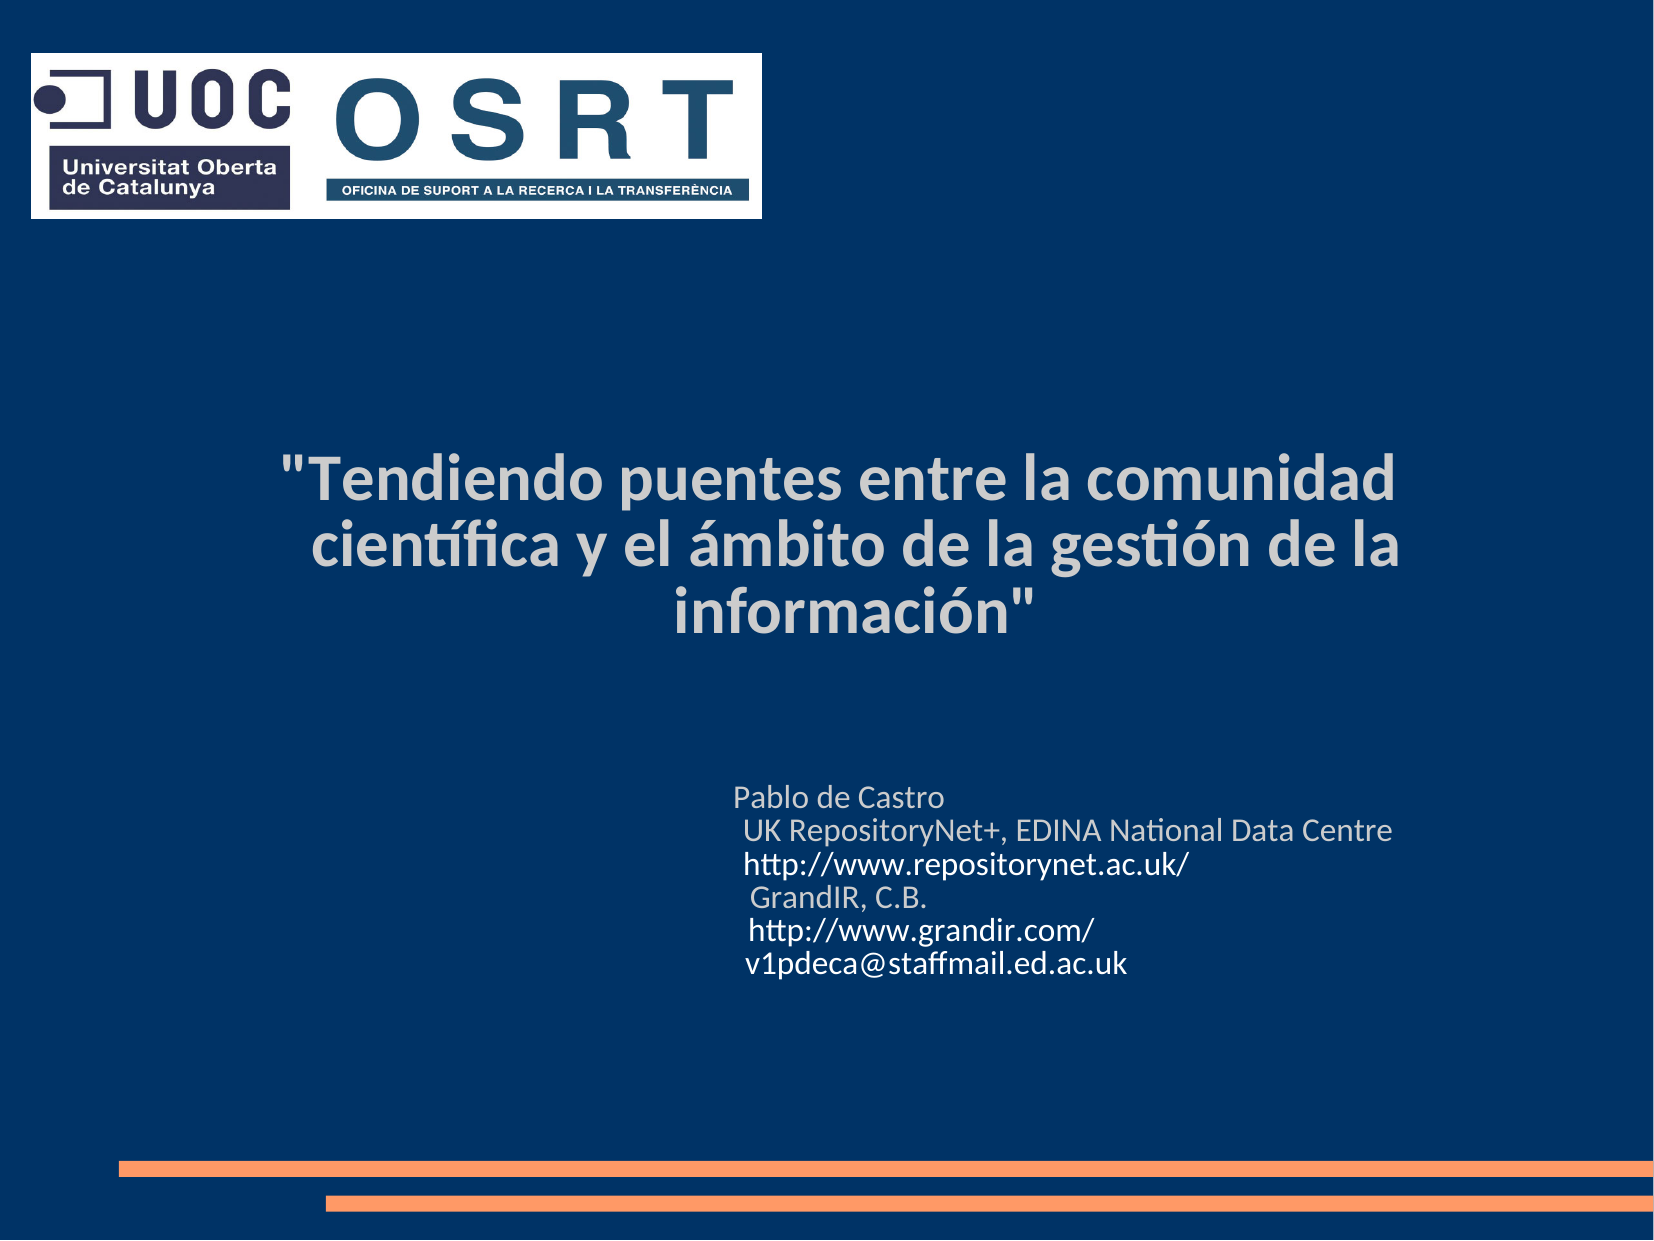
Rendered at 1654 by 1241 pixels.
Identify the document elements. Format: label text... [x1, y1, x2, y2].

picture [31, 53, 762, 219]
subtitle "Tendiendo puentes entre la comunidad científica y el ámbito de la gestión de la información" Pablo de Castro UK RepositoryNet+, EDINA National Data Centre http://www.repositorynet.ac.uk/ GrandIR, C.B. http://www.grandir.com/ v1pdeca@staffmail.ed.ac.uk [130, 342, 1512, 1124]
